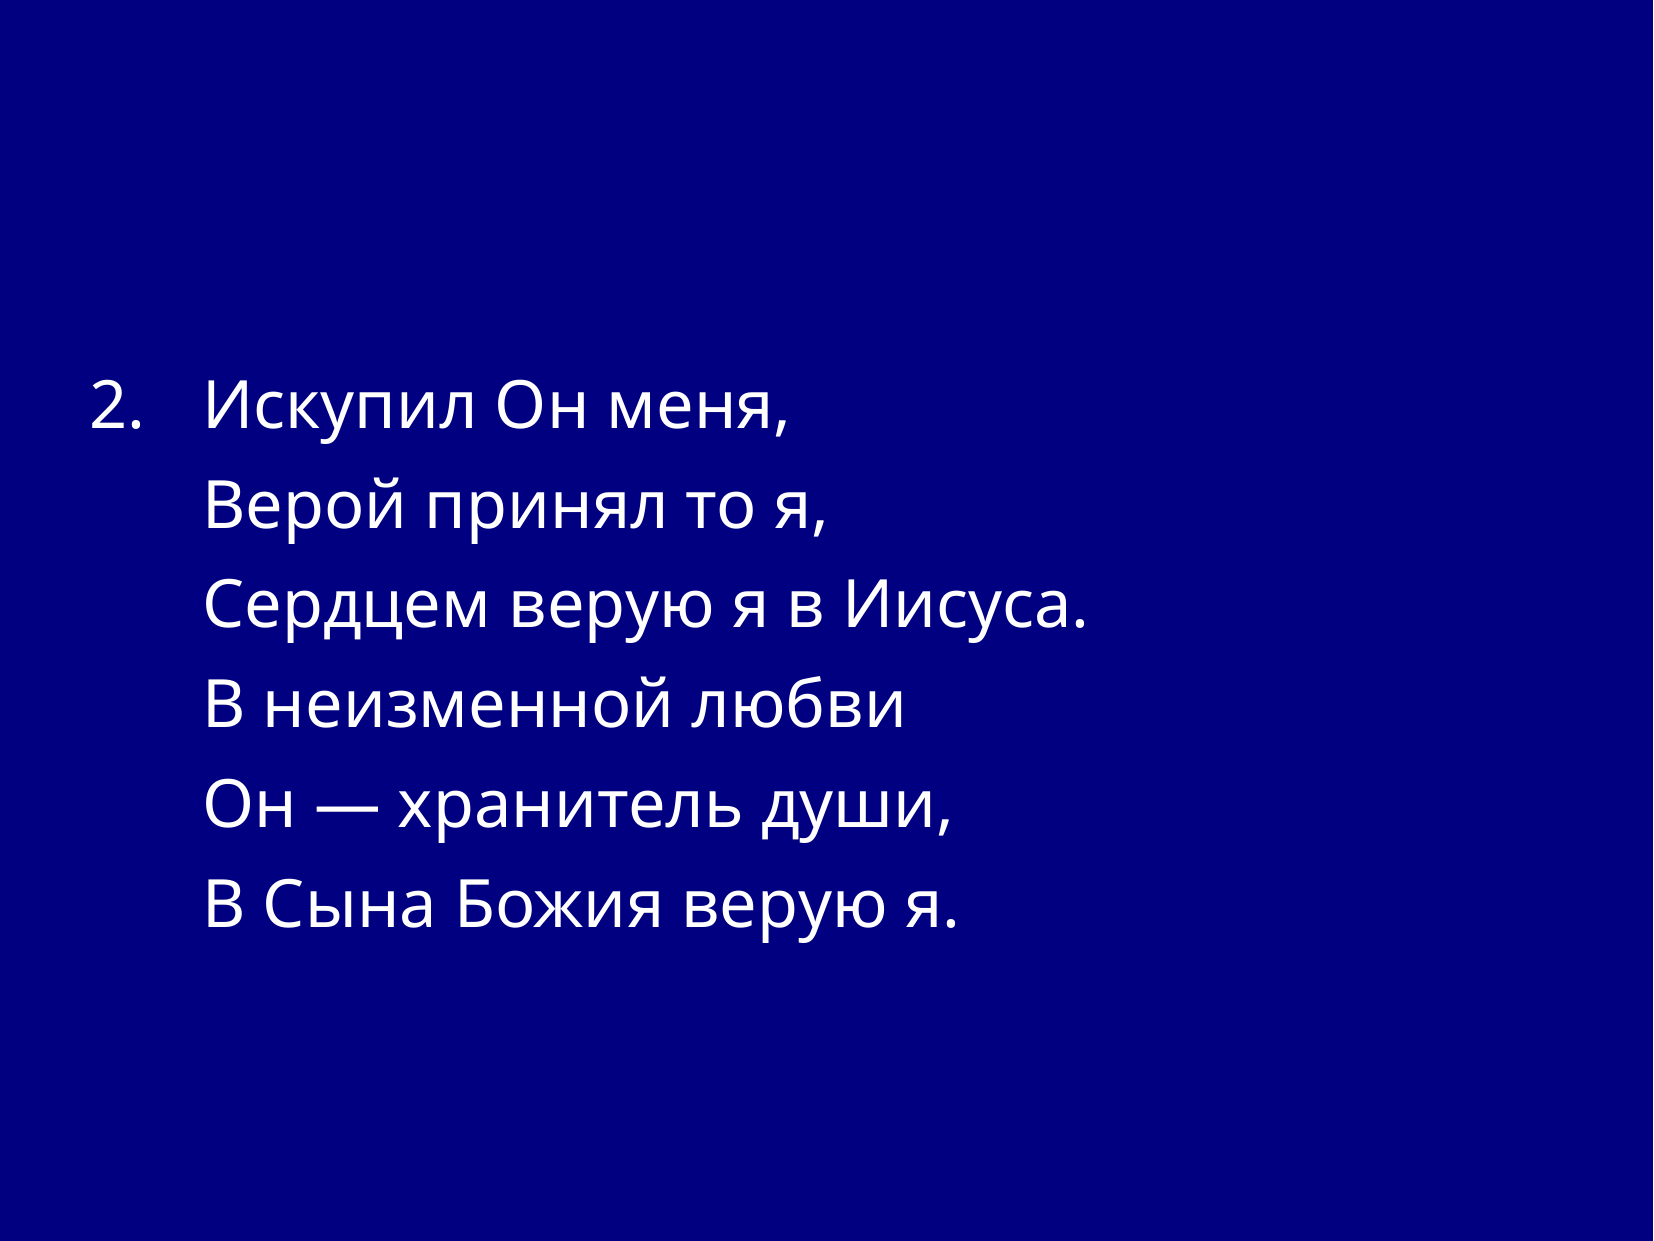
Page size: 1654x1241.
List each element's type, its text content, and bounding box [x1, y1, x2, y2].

text_box 2. Искупил Он меня, Верой принял то я, Сердцем верую я в Иисуса. В неизменной любви Он — хранитель души, В Сына Божия верую я. [75, 150, 1576, 1163]
